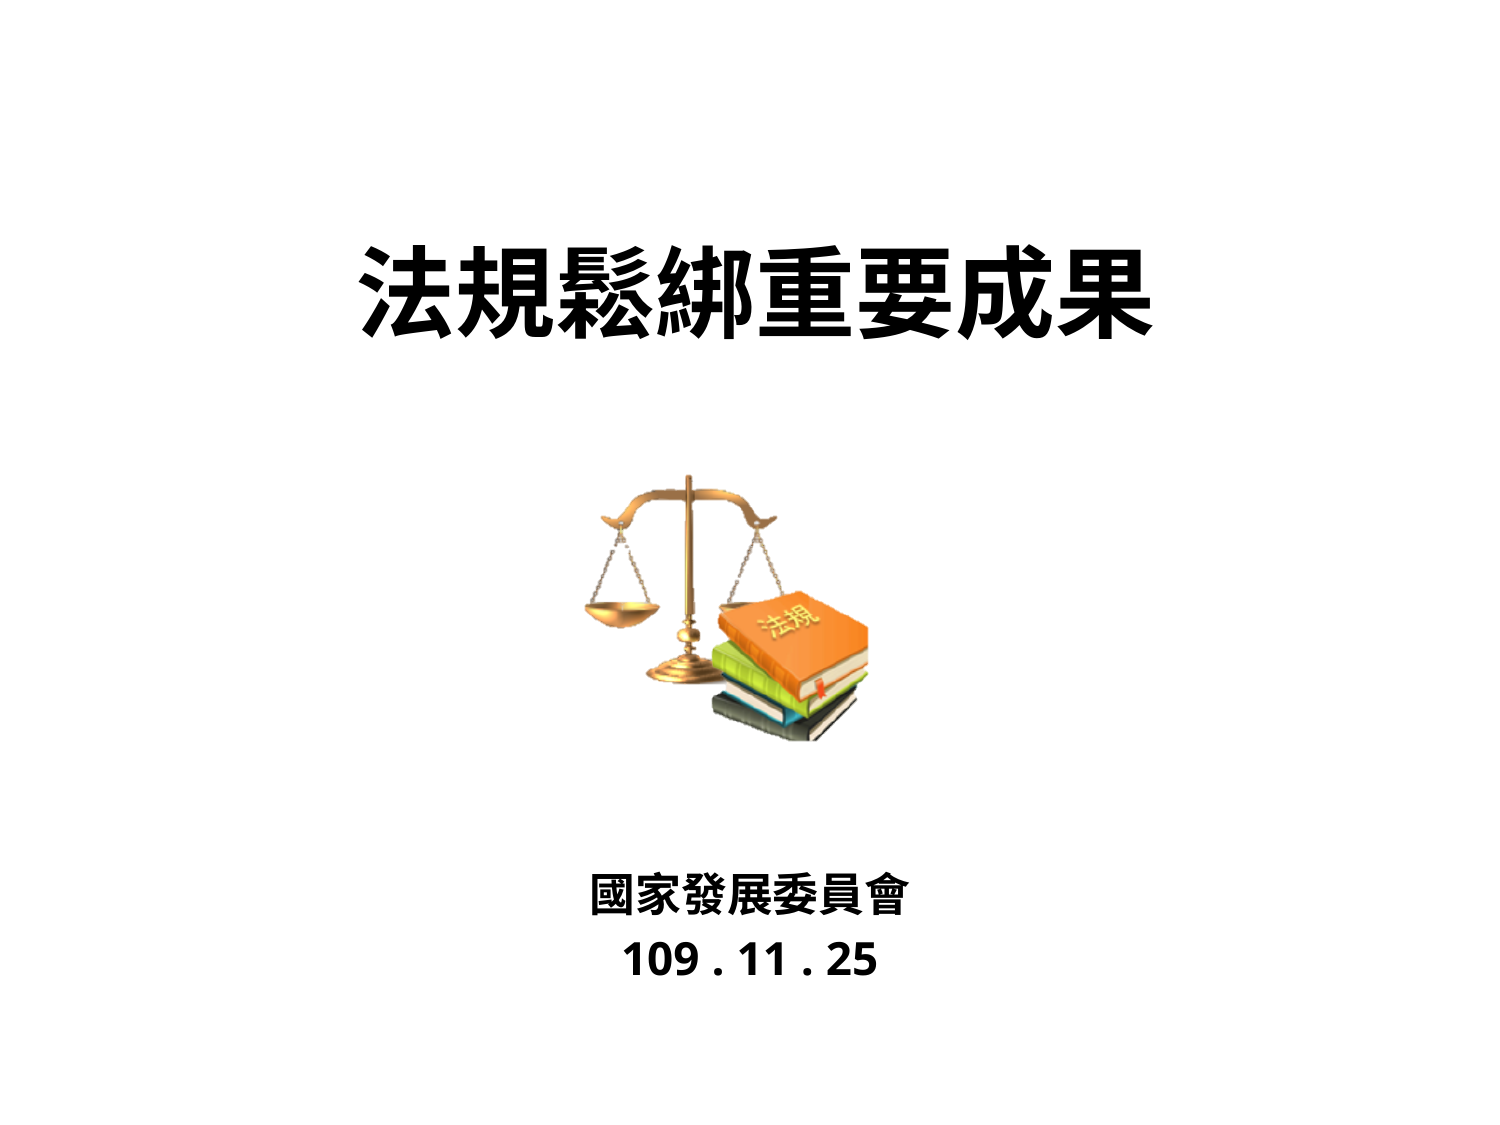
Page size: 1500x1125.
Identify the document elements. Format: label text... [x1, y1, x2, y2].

subtitle 國家發展委員會 109 . 11 . 25 [225, 857, 1275, 1020]
picture [549, 441, 904, 776]
title 法規鬆綁重要成果 [100, 125, 1412, 457]
